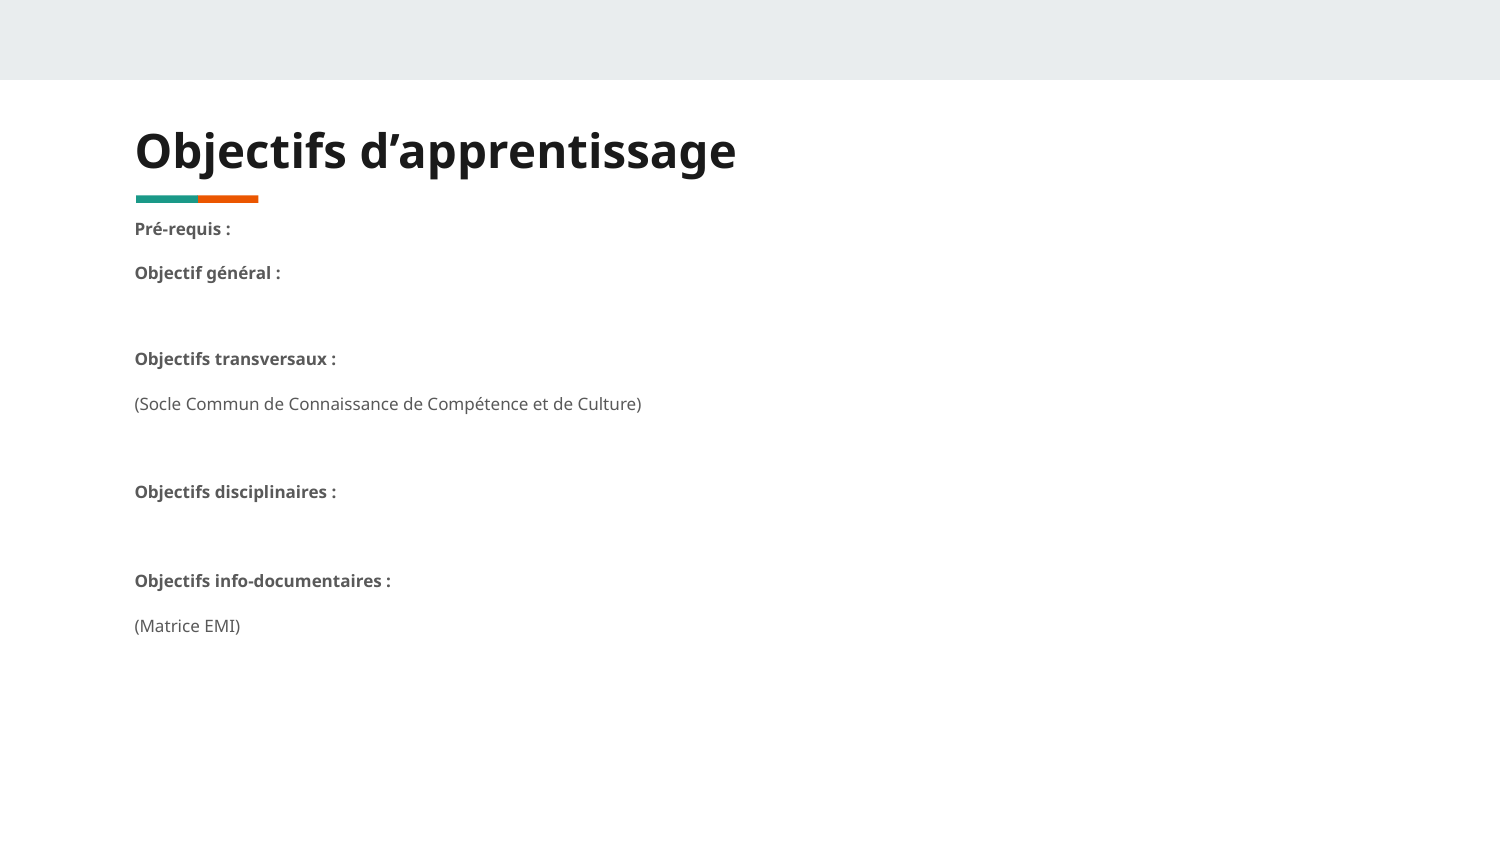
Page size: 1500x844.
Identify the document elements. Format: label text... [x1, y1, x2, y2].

list Pré-requis : Objectif général : Objectifs transversaux : (Socle Commun de Connaissance de Compétence et de Culture) Objectifs disciplinaires : Objectifs info-documentaires : (Matrice EMI) [119, 204, 1381, 822]
title Objectifs d’apprentissage [119, 106, 1381, 194]
